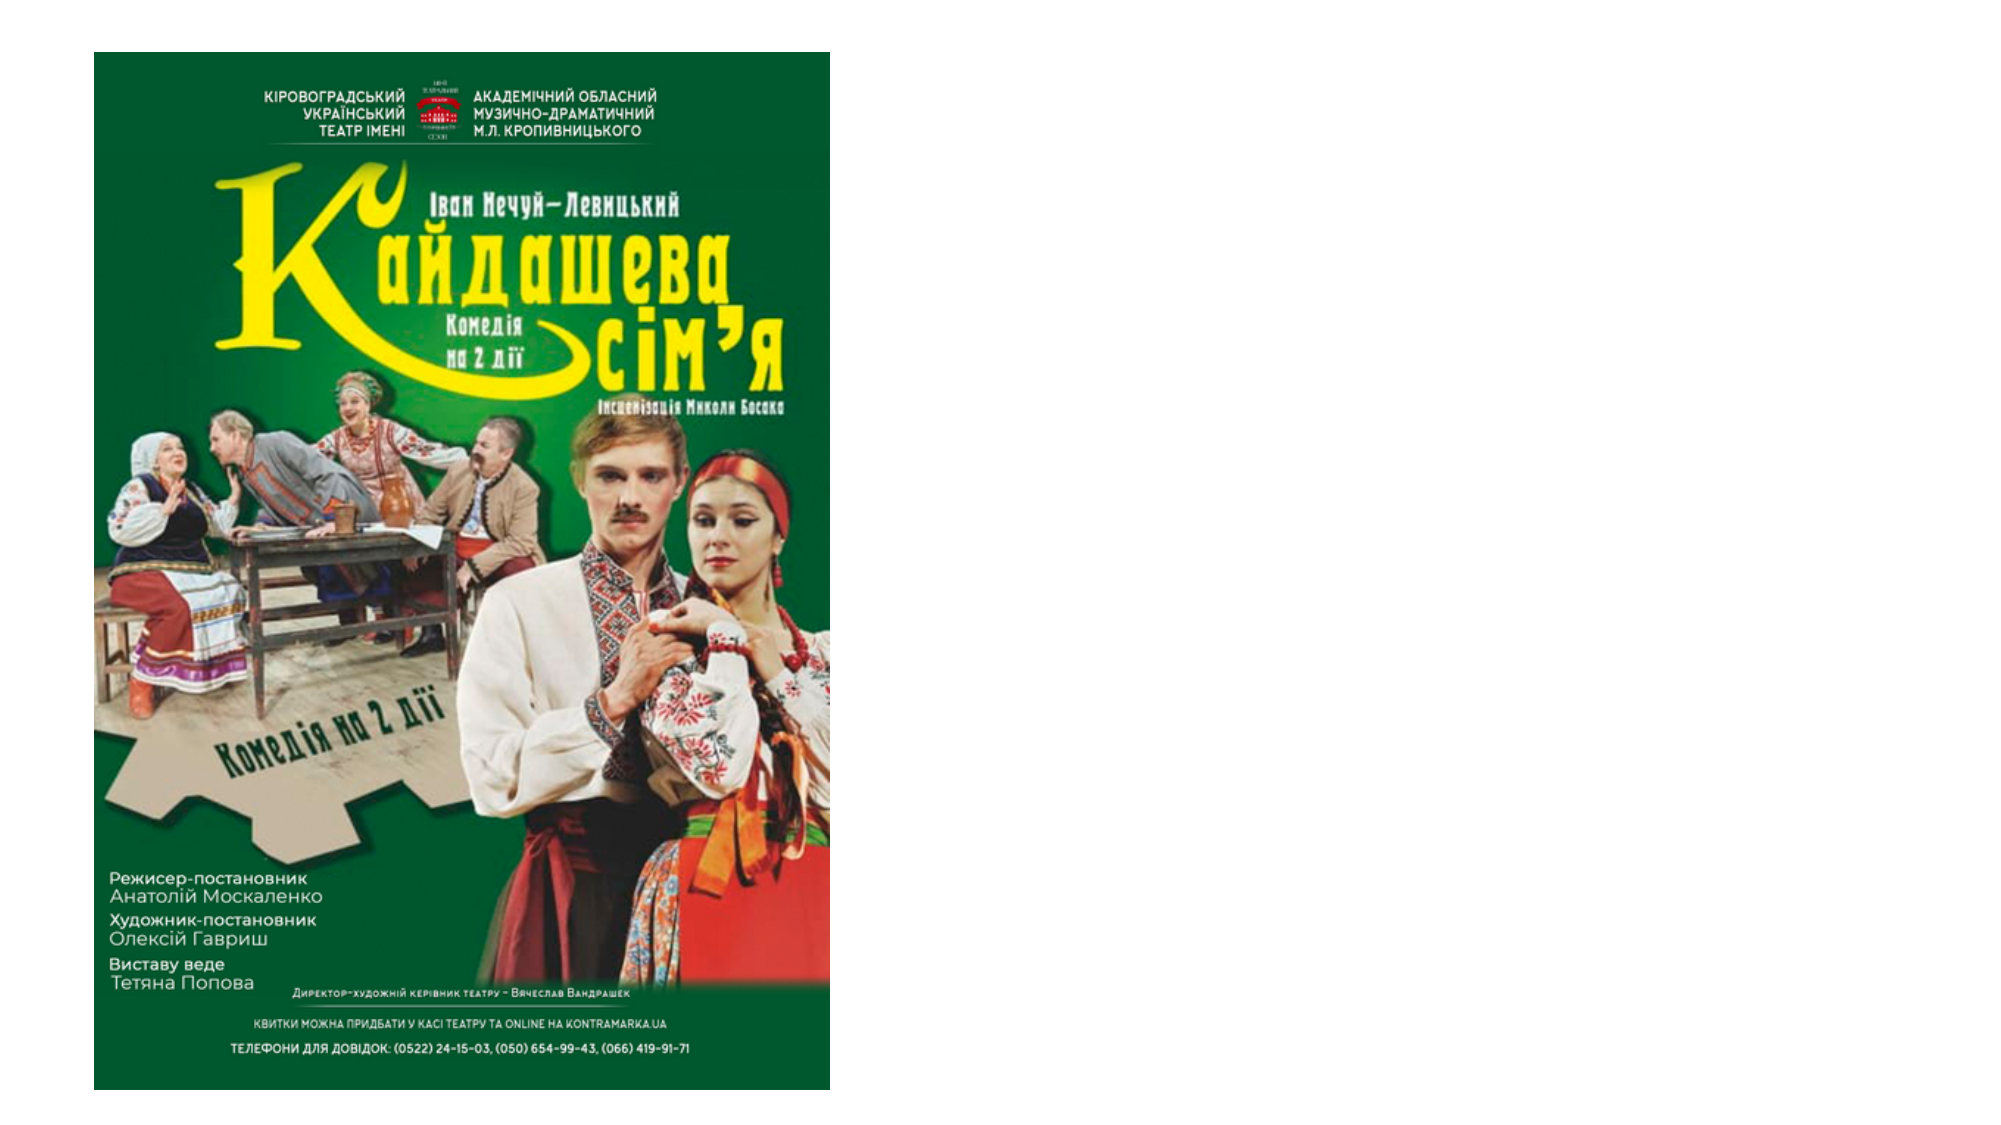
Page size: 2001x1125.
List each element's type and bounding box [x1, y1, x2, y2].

picture [94, 52, 830, 1090]
